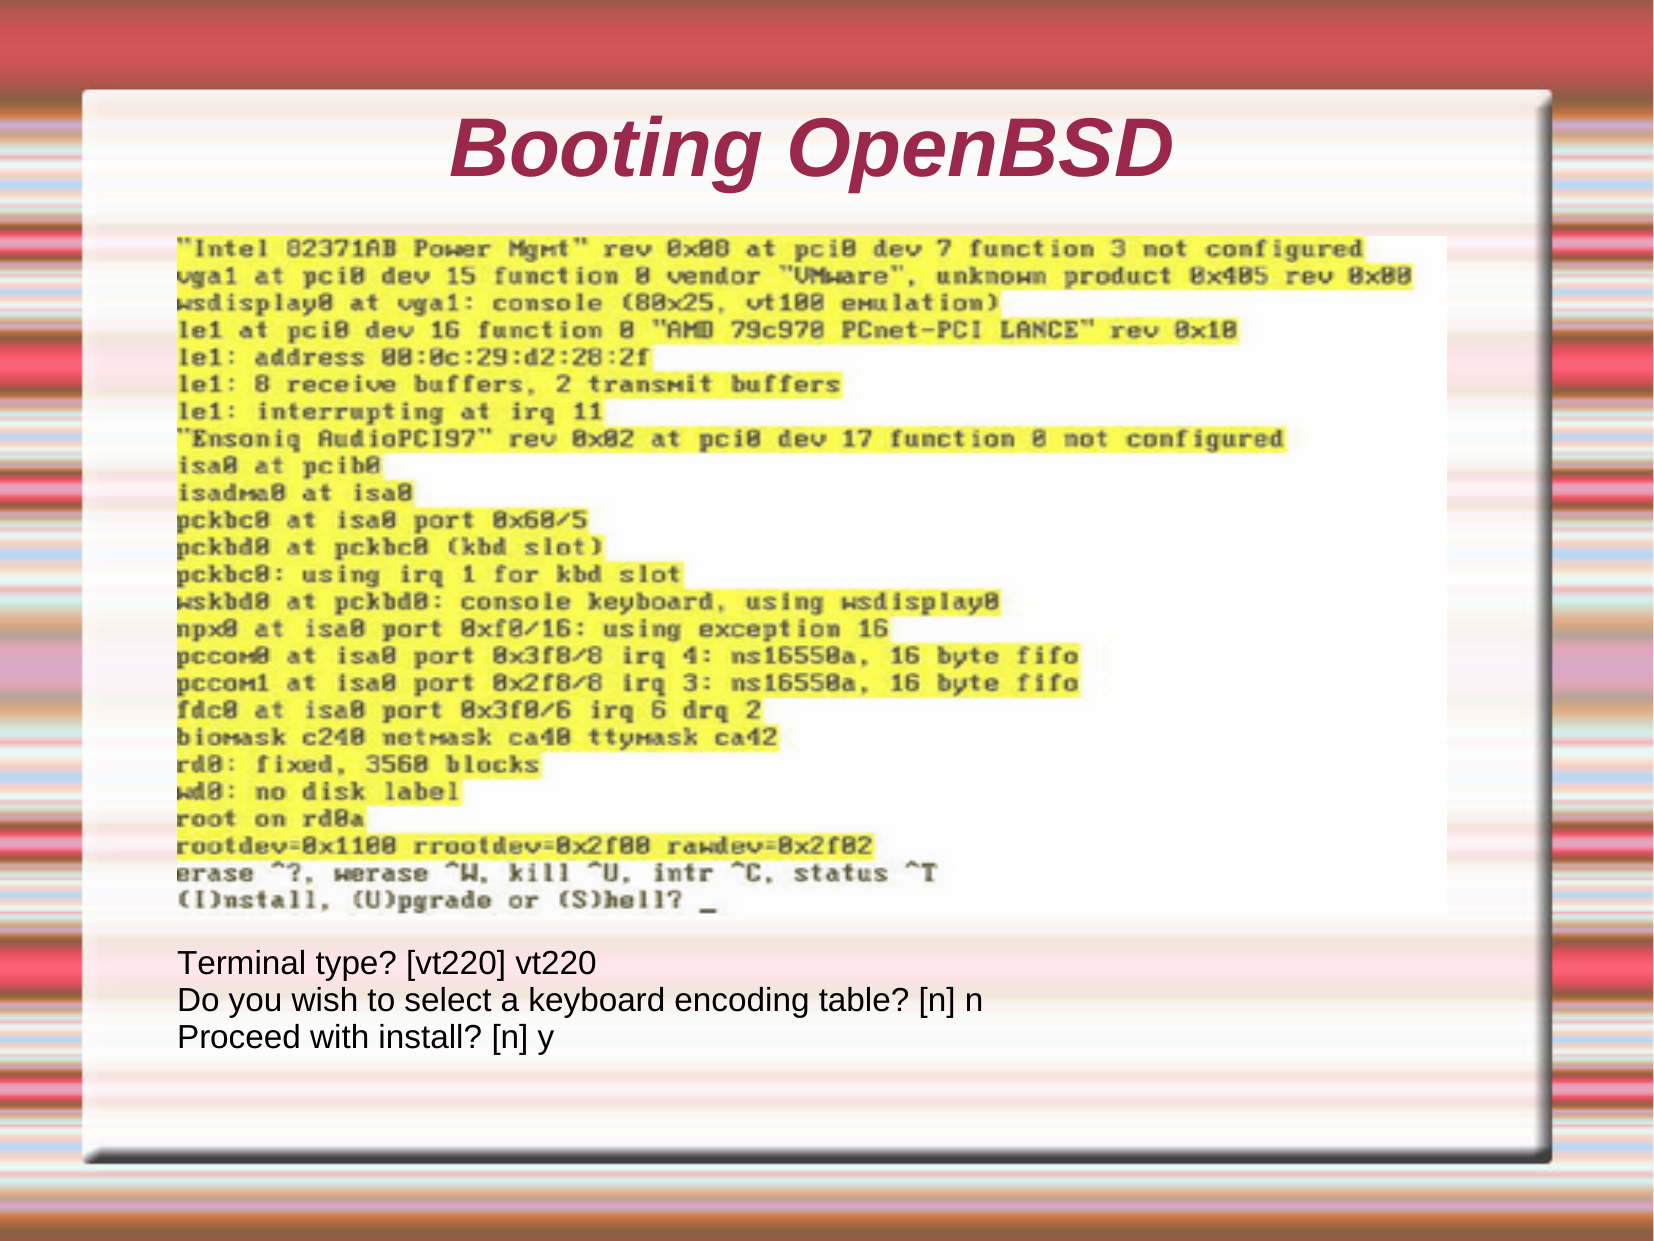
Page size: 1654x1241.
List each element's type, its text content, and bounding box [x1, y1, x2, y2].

title Booting OpenBSD [88, 88, 1536, 207]
picture [0, 0, 1654, 1241]
text_box Terminal type? [vt220] vt220 Do you wish to select a keyboard encoding table? [n] n Proceed with install? [n] y [177, 944, 1447, 1067]
